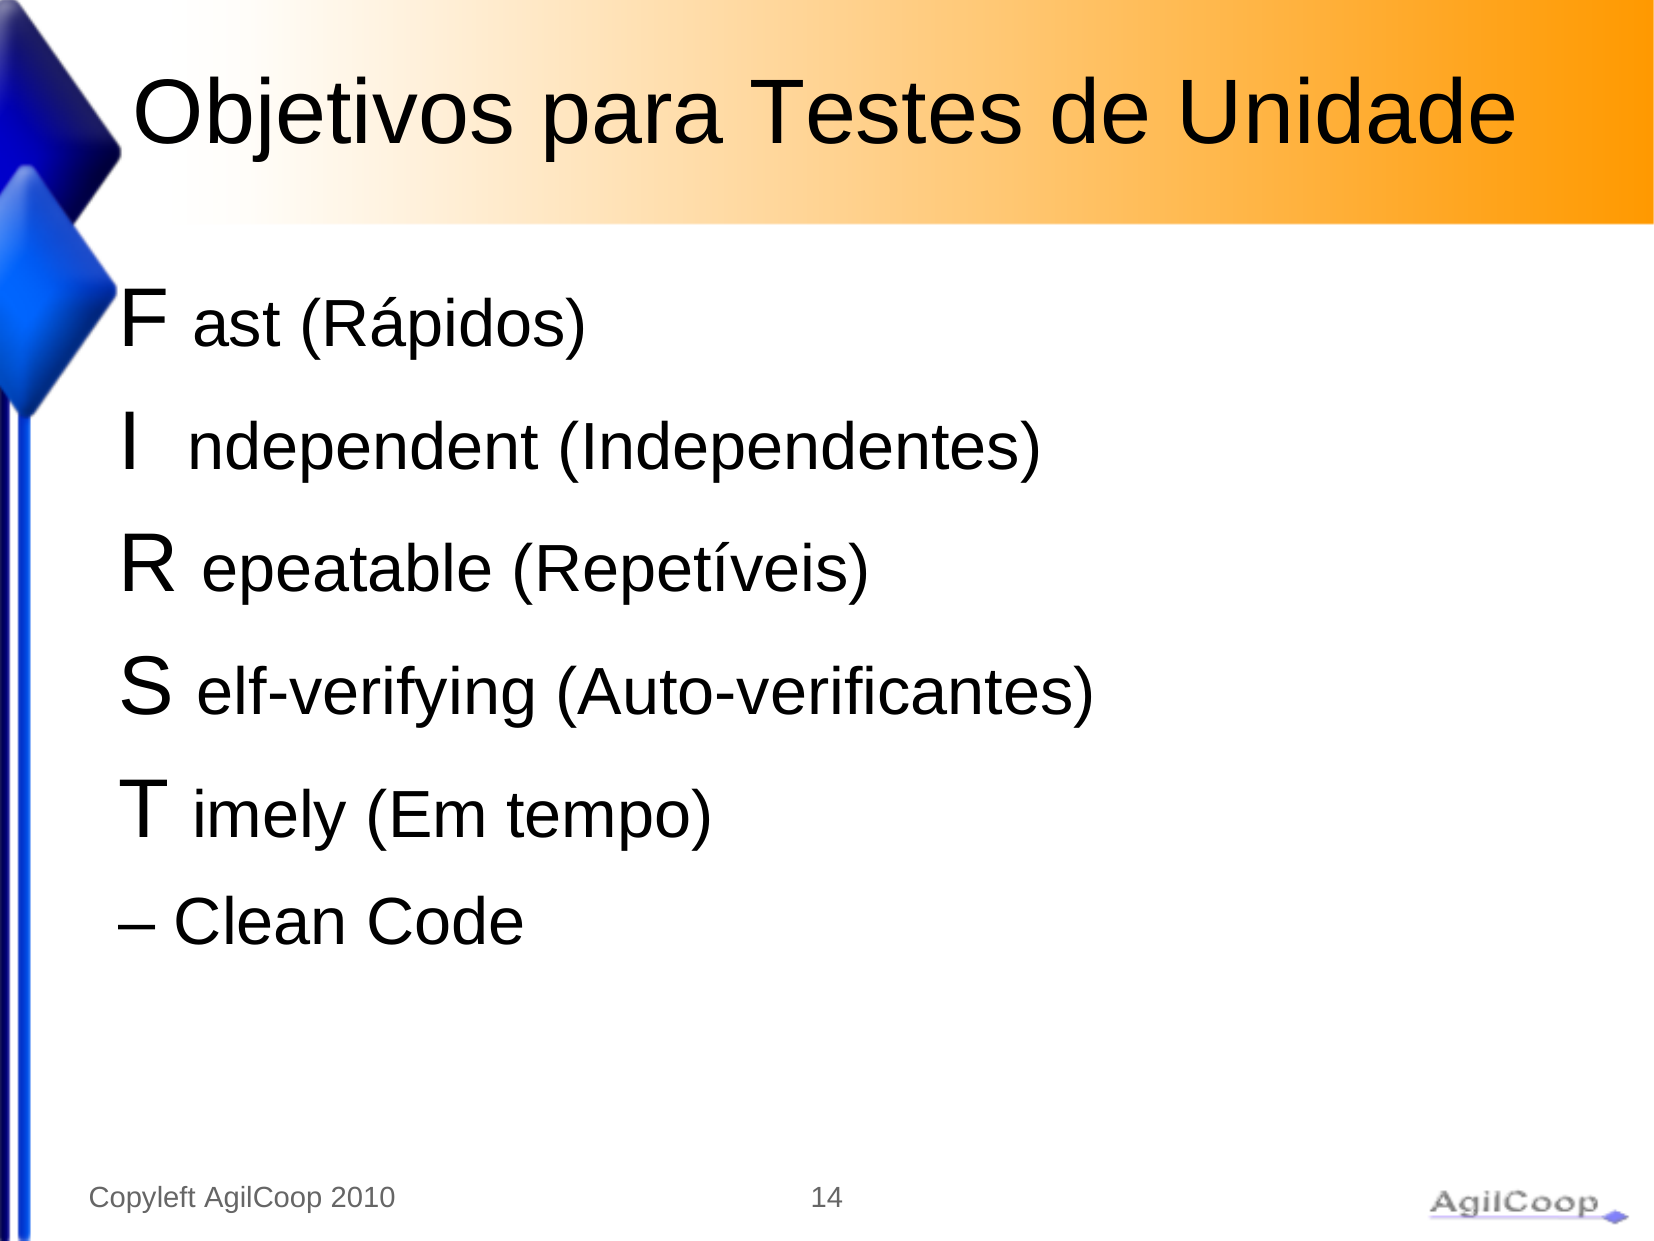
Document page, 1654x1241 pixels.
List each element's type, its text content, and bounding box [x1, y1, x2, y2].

list F ast (Rápidos) I ndependent (Independentes) R epeatable (Repetíveis) S elf-verifying (Auto-verificantes) T imely (Em tempo) – Clean Code [118, 271, 1607, 1108]
picture [0, 0, 1654, 1241]
title Objetivos para Testes de Unidade [82, 8, 1571, 216]
